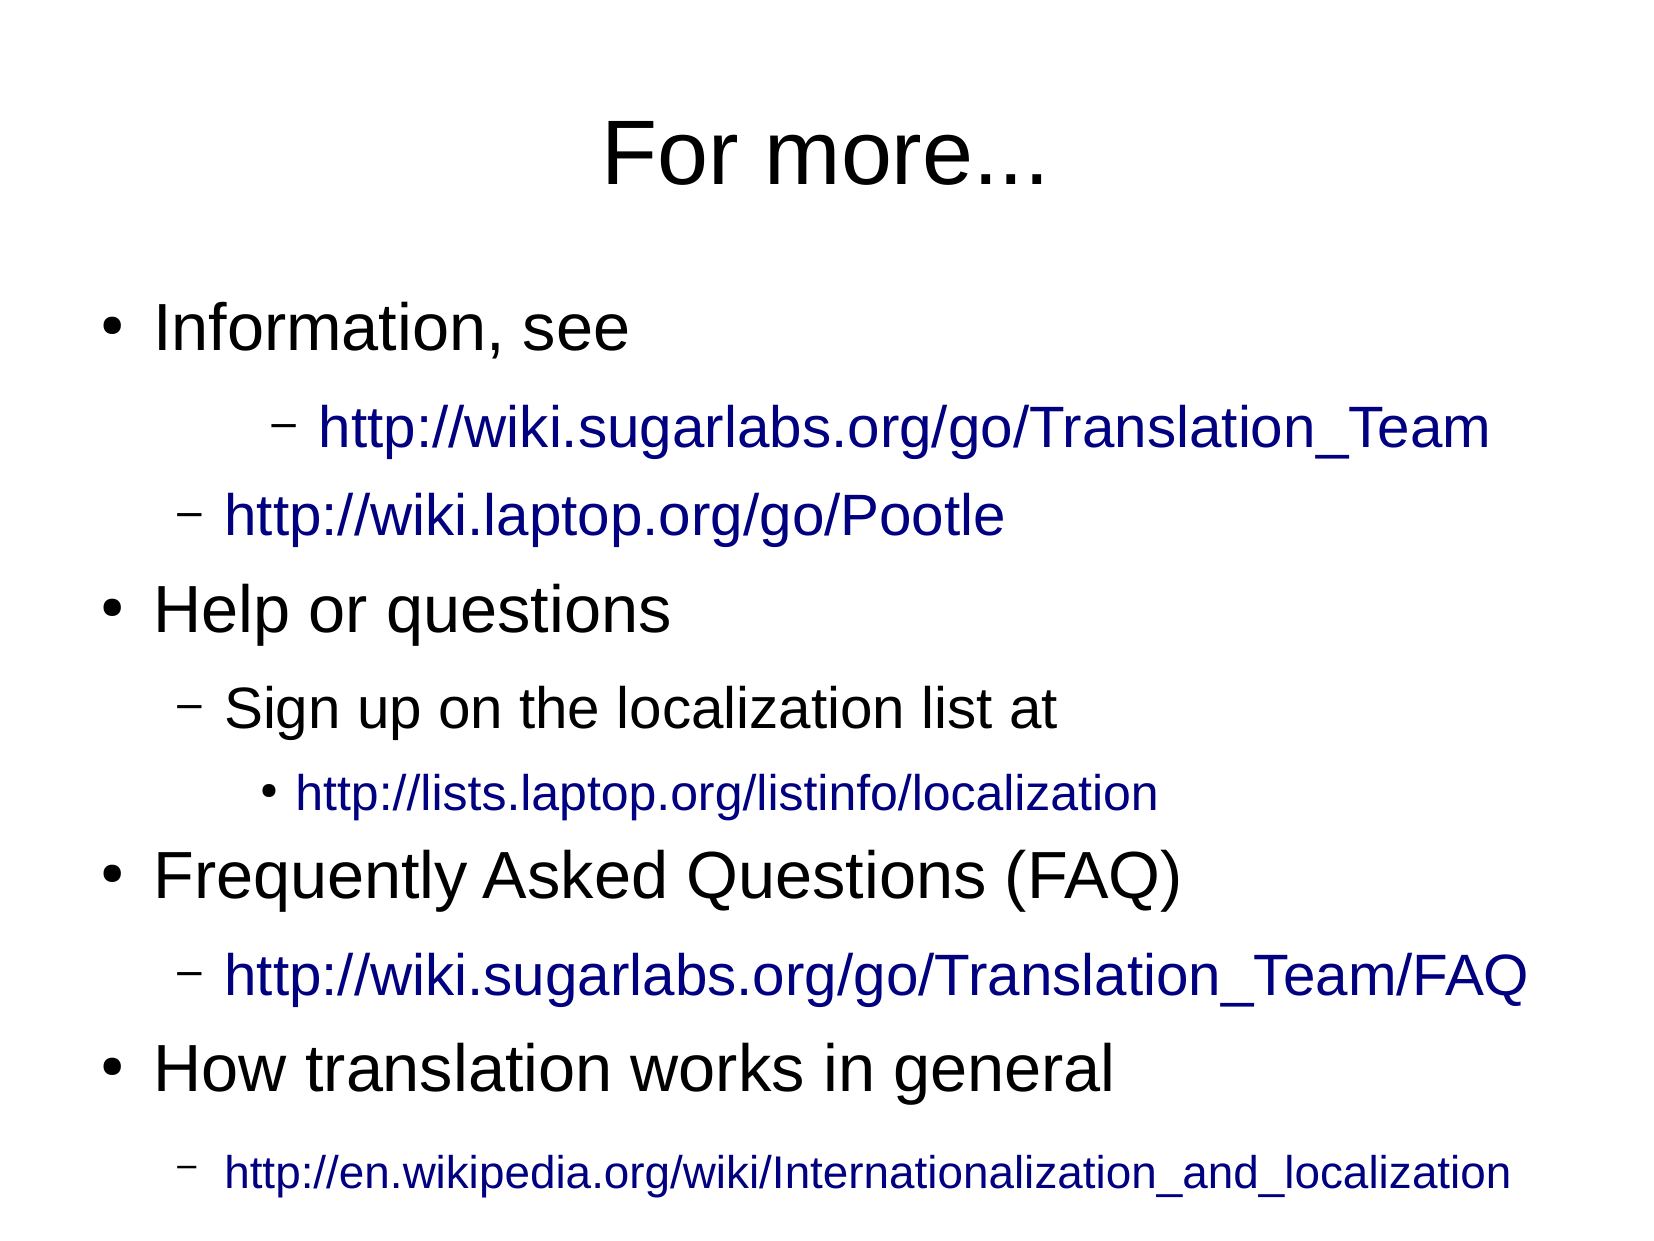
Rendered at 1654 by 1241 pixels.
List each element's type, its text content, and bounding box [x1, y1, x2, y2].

title For more... [82, 56, 1571, 250]
list Information, see http://wiki.sugarlabs.org/go/Translation_Team http://wiki.laptop.org/go/Pootle Help or questions Sign up on the localization list at http://lists.laptop.org/listinfo/localization Frequently Asked Questions (FAQ) http://wiki.sugarlabs.org/go/Translation_Team/FAQ How translation works in general http://en.wikipedia.org/wiki/Internationalization_and_localization [82, 290, 1571, 1217]
